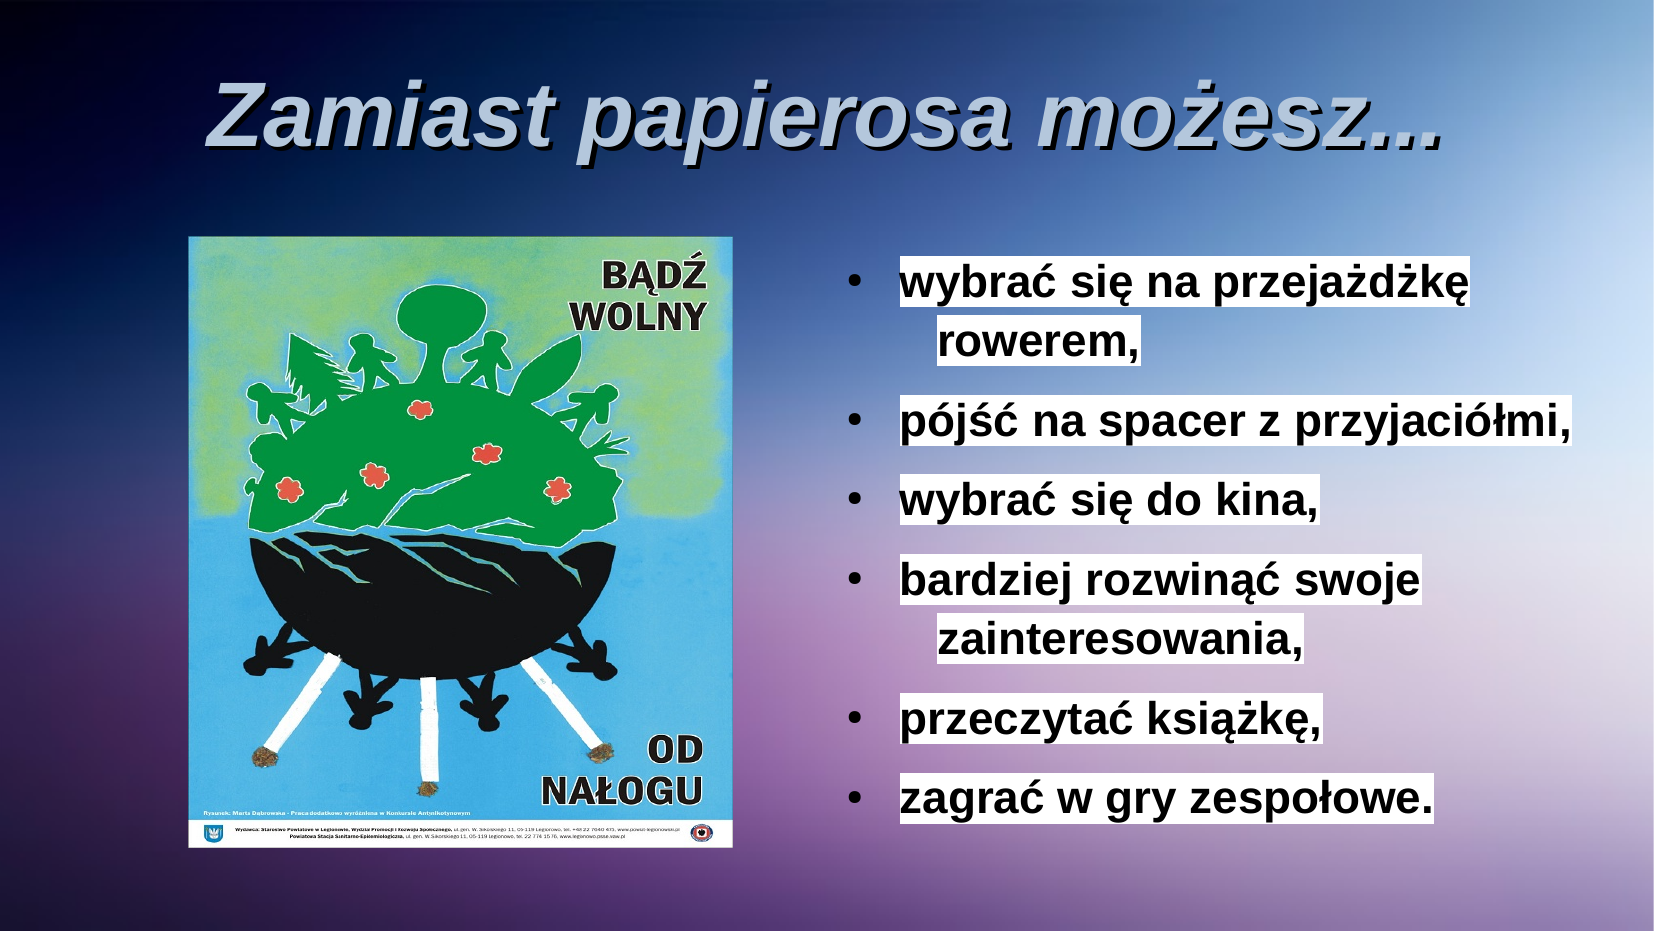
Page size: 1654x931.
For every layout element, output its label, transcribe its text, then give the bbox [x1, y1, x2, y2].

title Zamiast papierosa możesz... [82, 37, 1571, 193]
picture [0, 0, 1654, 931]
list wybrać się na przejażdżkę rowerem, pójść na spacer z przyjaciółmi, wybrać się do kina, bardziej rozwinąć swoje zainteresowania, przeczytać książkę, zagrać w gry zespołowe. [791, 248, 1583, 922]
